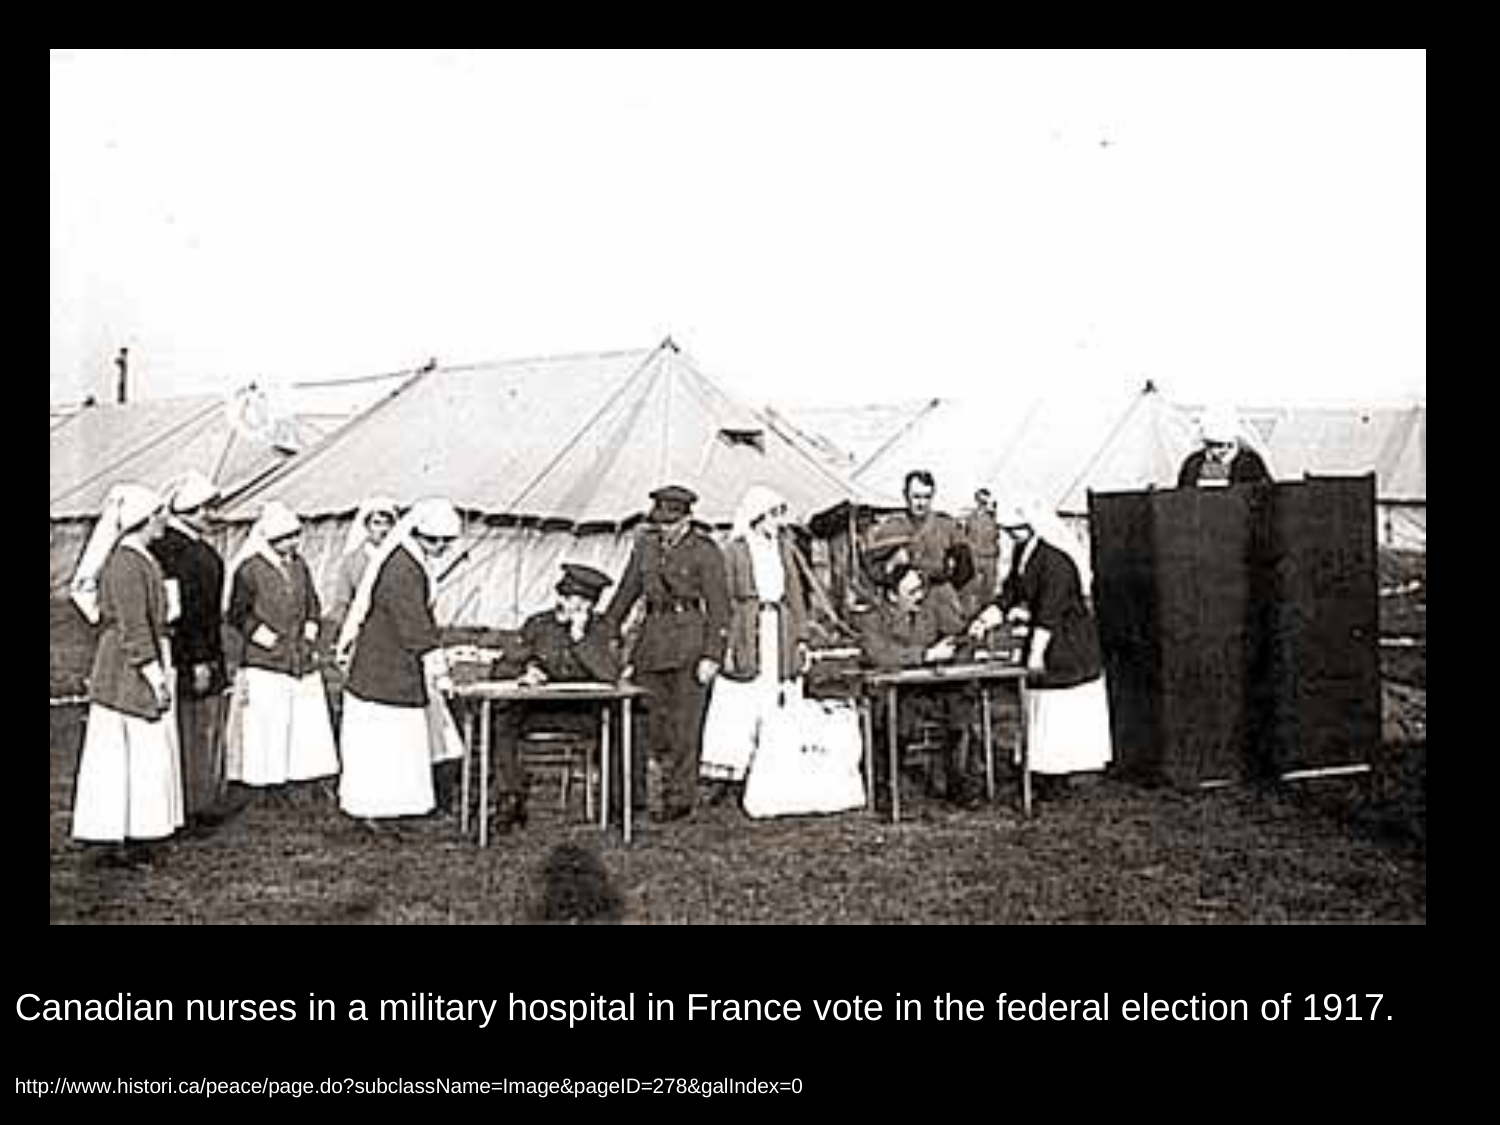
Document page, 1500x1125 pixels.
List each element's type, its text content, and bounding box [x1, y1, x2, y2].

text_box http://www.histori.ca/peace/page.do?subclassName=Image&pageID=278&galIndex=0 [0, 1064, 1457, 1106]
text_box Canadian nurses in a military hospital in France vote in the federal election of 1917. [0, 974, 1422, 1036]
picture [50, 49, 1426, 925]
